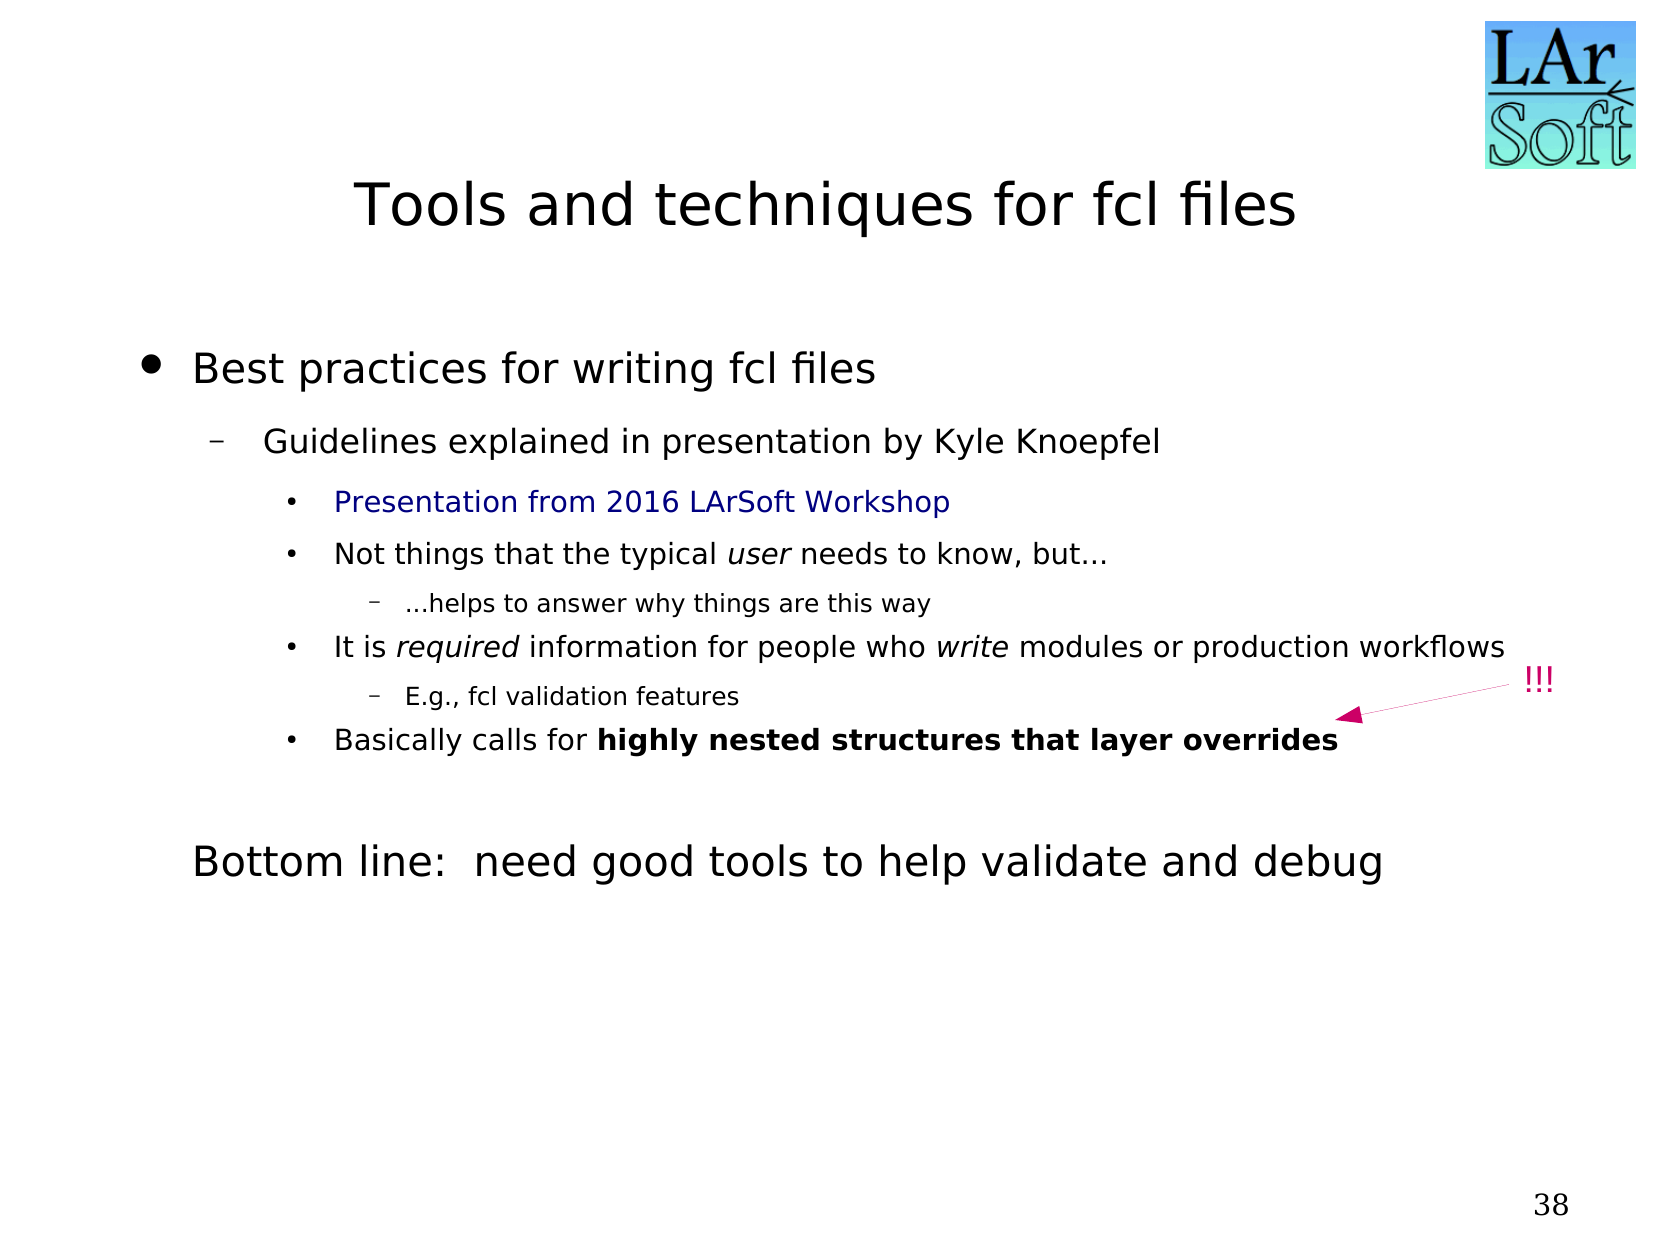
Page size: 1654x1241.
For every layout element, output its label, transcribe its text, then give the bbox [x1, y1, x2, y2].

text_box !!! [1508, 651, 1570, 709]
list Best practices for writing fcl files Guidelines explained in presentation by Kyle Knoepfel Presentation from 2016 LArSoft Workshop Not things that the typical user needs to know, but... ...helps to answer why things are this way It is required information for people who write modules or production workflows E.g., fcl validation features Basically calls for highly nested structures that layer overrides Bottom line: need good tools to help validate and debug [121, 344, 1533, 1127]
title Tools and techniques for fcl files [121, 102, 1533, 310]
picture [1485, 21, 1636, 169]
